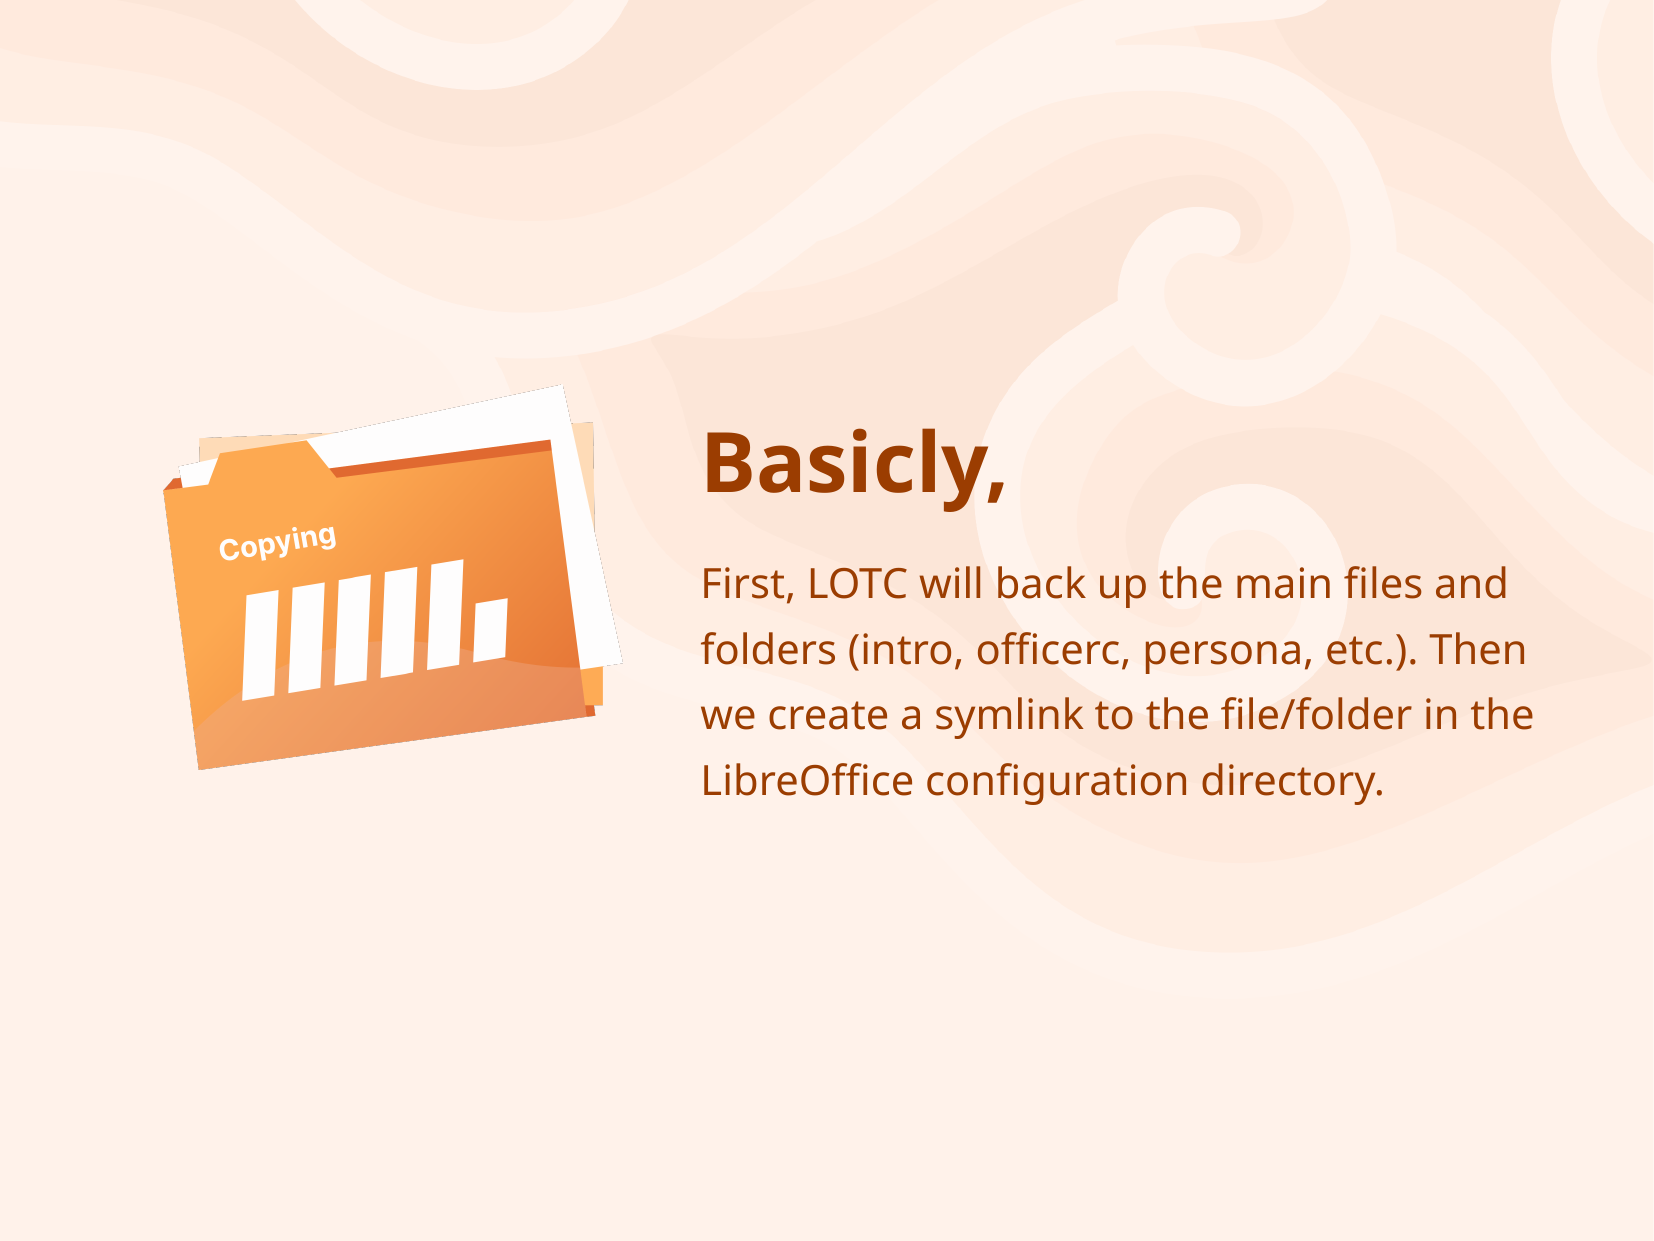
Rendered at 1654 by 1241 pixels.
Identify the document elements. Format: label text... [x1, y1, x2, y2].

picture [0, 0, 1654, 1241]
text_box Basicly, [685, 396, 1544, 515]
text_box First, LOTC will back up the main files and folders (intro, officerc, persona, etc.). Then we create a symlink to the file/folder in the LibreOffice configuration directory. [685, 538, 1571, 1001]
